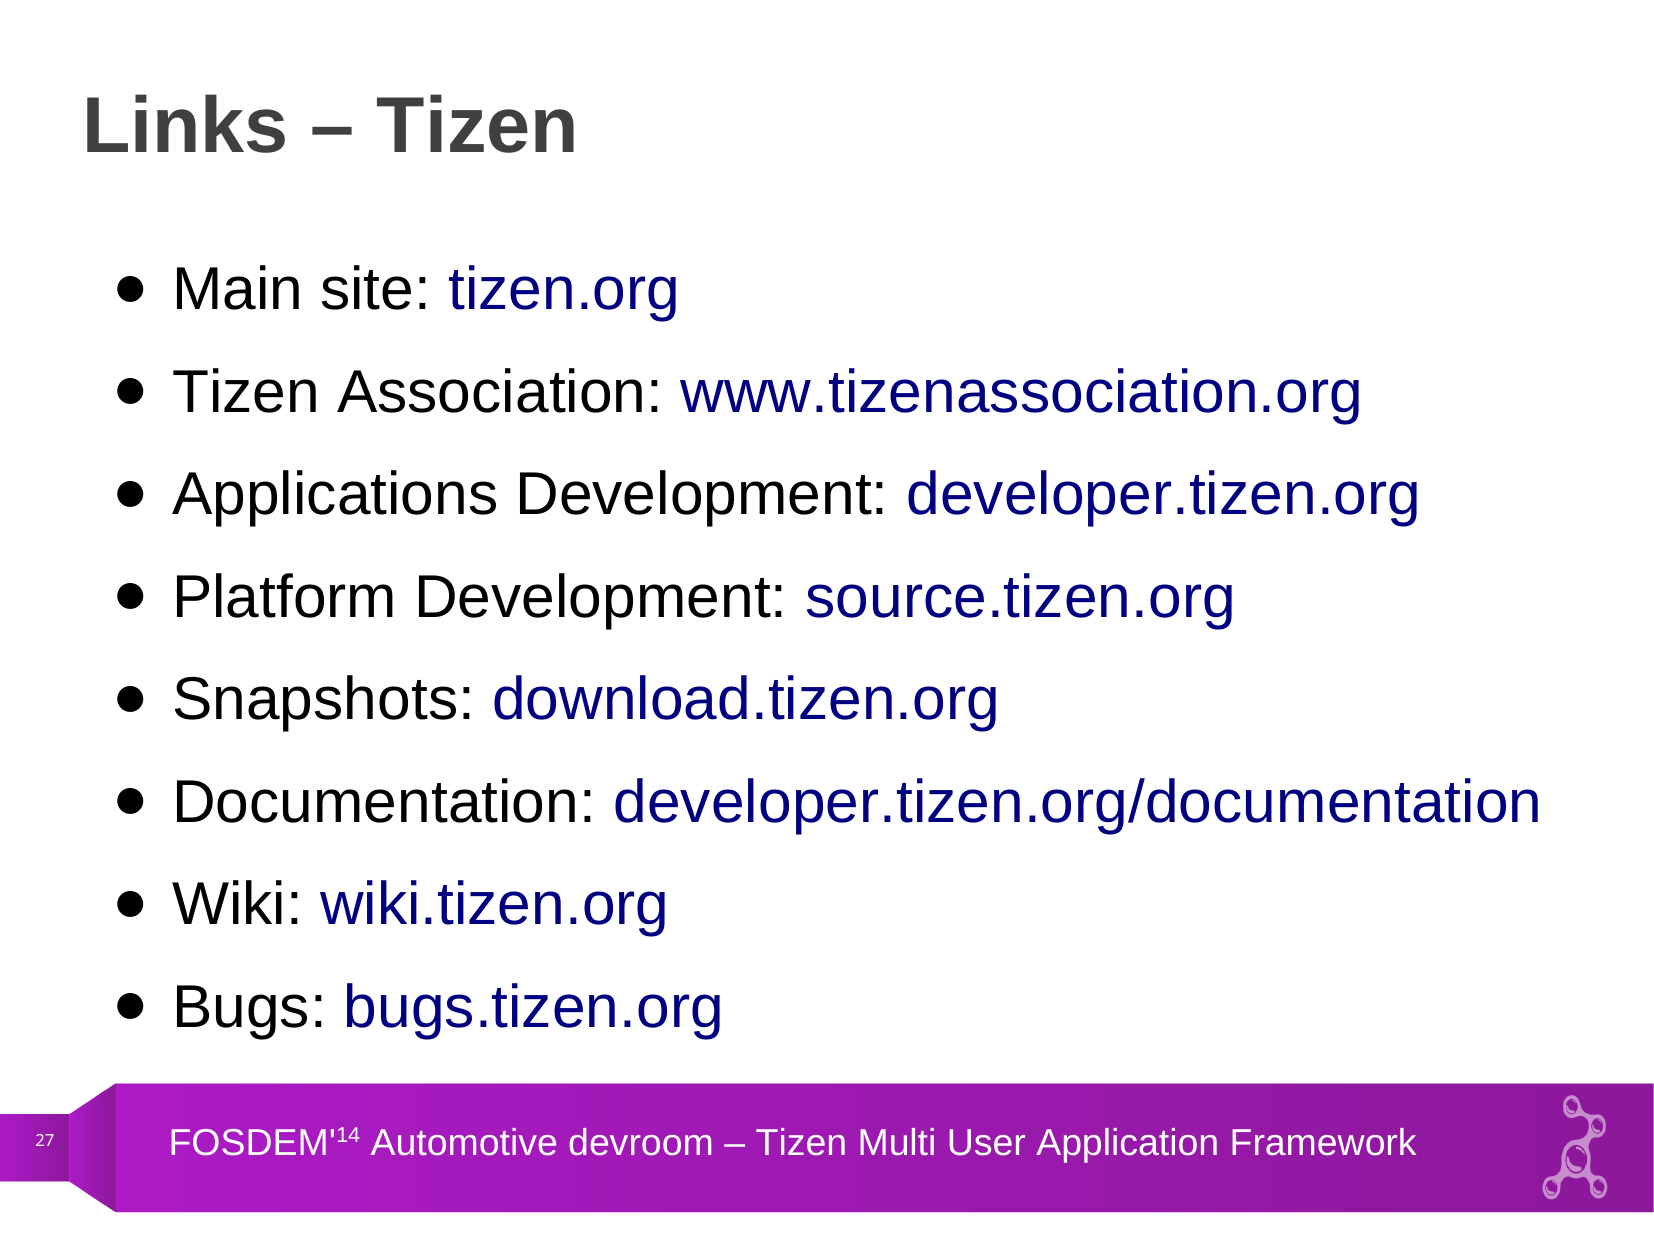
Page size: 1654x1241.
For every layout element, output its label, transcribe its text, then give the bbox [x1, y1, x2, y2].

picture [0, 0, 1654, 1241]
list Main site: tizen.org Tizen Association: www.tizenassociation.org Applications Development: developer.tizen.org Platform Development: source.tizen.org Snapshots: download.tizen.org Documentation: developer.tizen.org/documentation Wiki: wiki.tizen.org Bugs: bugs.tizen.org [82, 249, 1571, 969]
title Links – Tizen [82, 73, 1571, 235]
